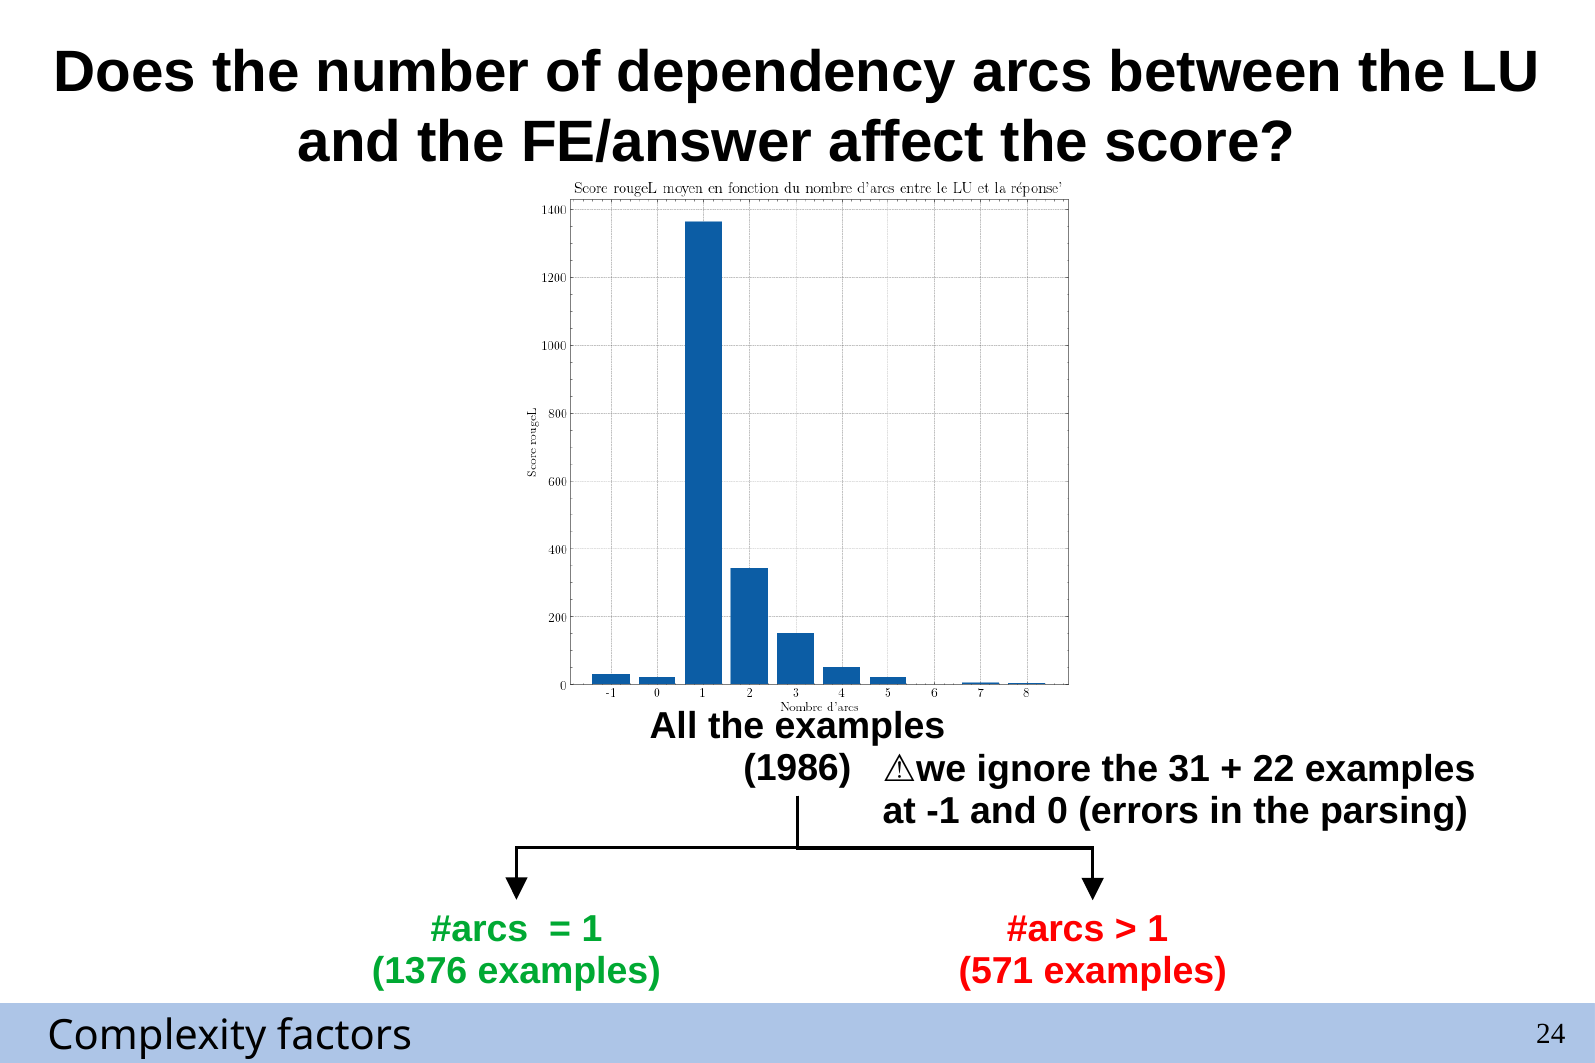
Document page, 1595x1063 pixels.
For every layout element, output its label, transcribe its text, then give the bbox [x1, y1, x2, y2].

text_box #arcs > 1 (571 examples) [943, 900, 1242, 1000]
title Complexity factors [47, 980, 1483, 1063]
text_box ⚠️we ignore the 31 + 22 examples at -1 and 0 (errors in the parsing) [867, 740, 1516, 839]
text_box All the examples (1986) [627, 716, 968, 796]
picture [524, 180, 1070, 716]
title Does the number of dependency arcs between the LU and the FE/answer affect the score? [31, 33, 1564, 118]
text_box #arcs = 1 (1376 examples) [353, 899, 680, 999]
